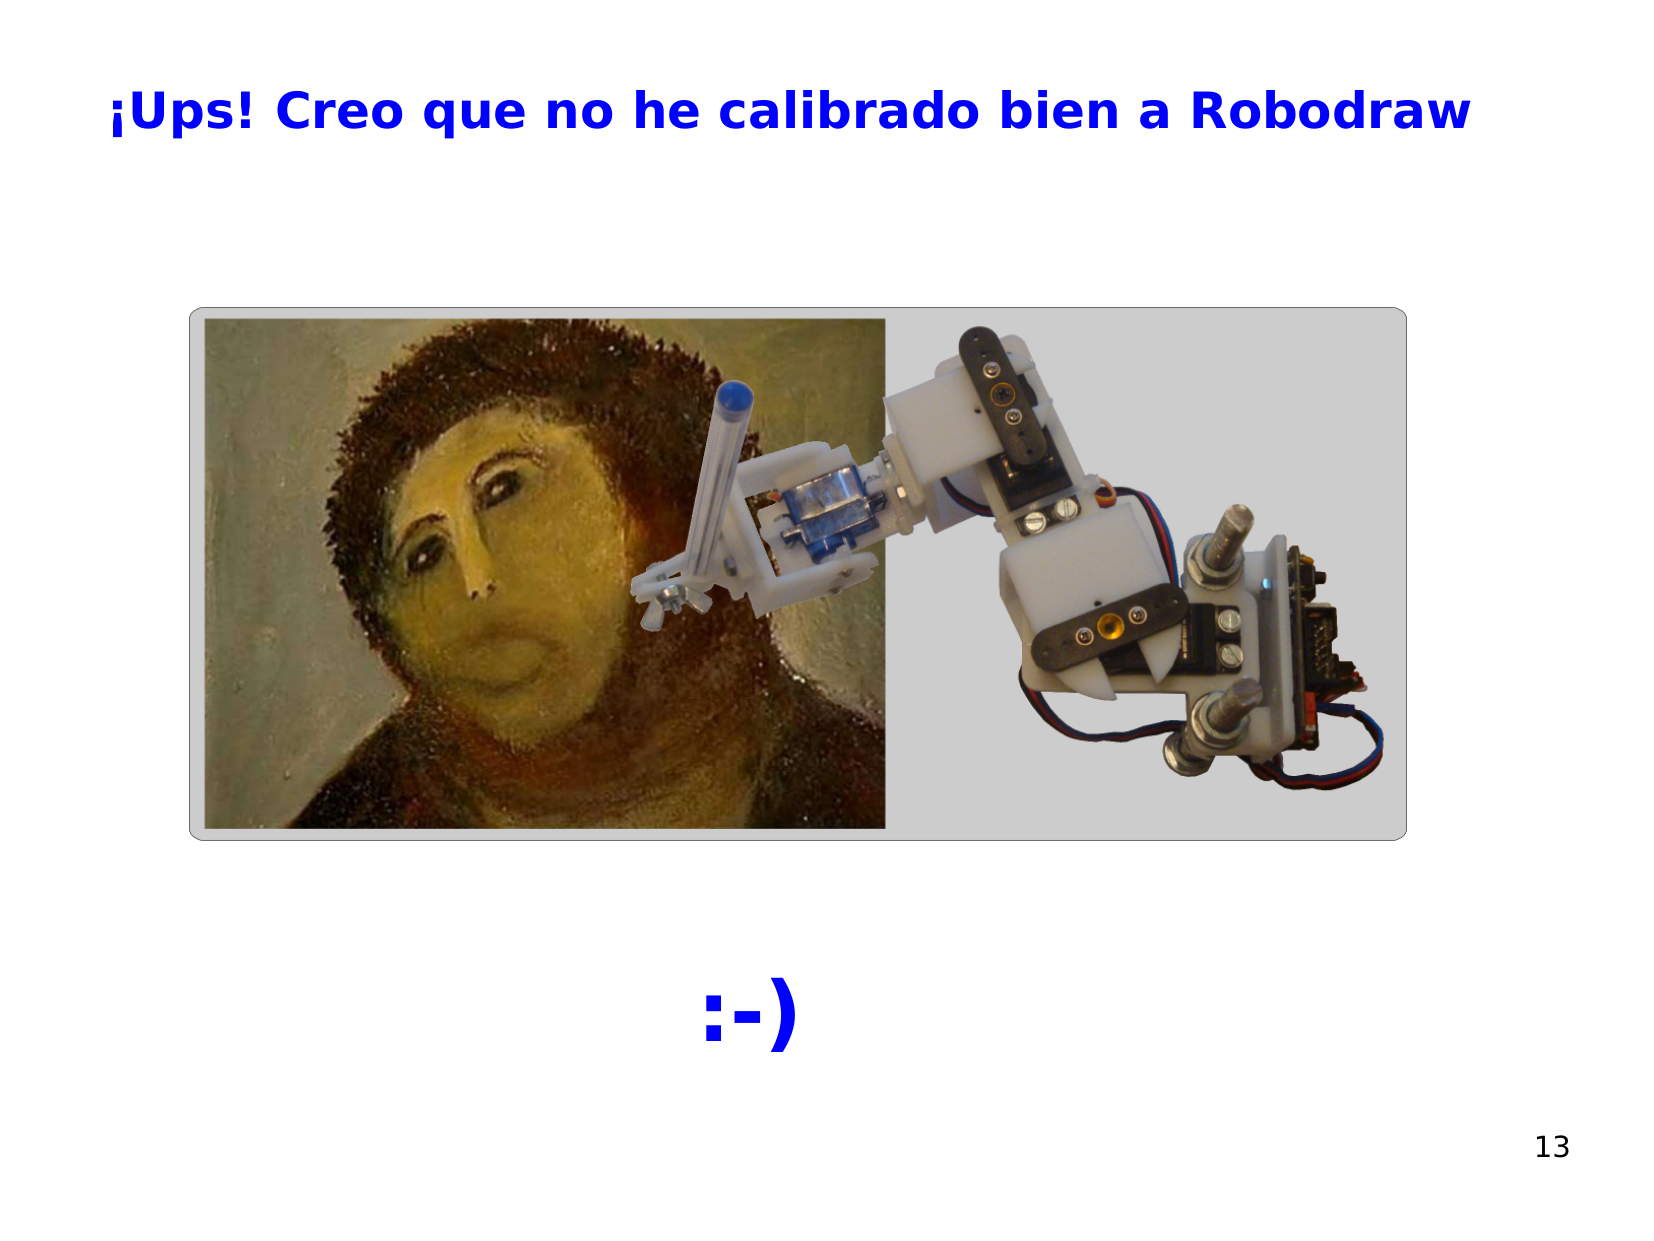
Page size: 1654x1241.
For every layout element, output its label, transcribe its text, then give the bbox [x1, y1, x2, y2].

text_box :-) [682, 956, 1044, 1069]
picture [189, 307, 1407, 841]
text_box ¡Ups! Creo que no he calibrado bien a Robodraw [91, 74, 1507, 148]
